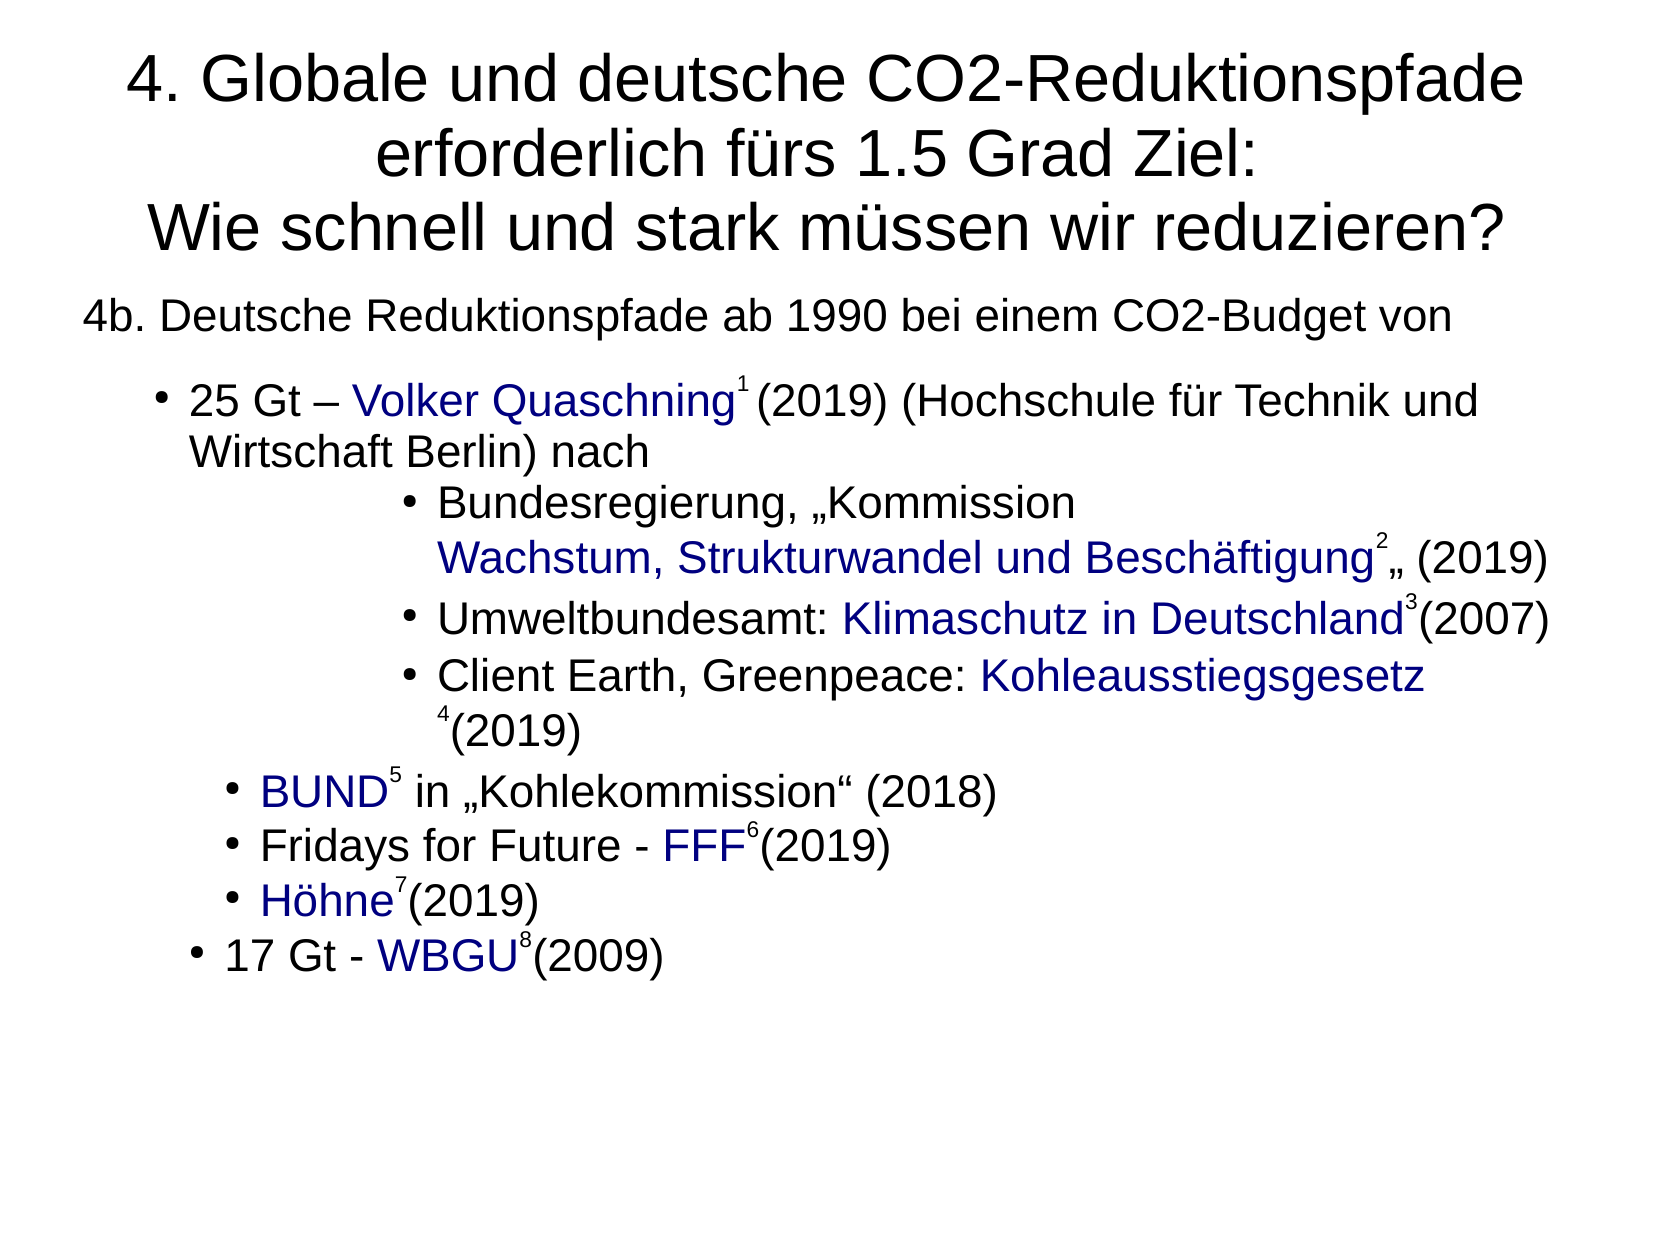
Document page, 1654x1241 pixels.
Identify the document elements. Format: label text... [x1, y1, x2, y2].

list 4b. Deutsche Reduktionspfade ab 1990 bei einem CO2-Budget von 25 Gt – Volker Quaschning1 (2019) (Hochschule für Technik und Wirtschaft Berlin) nach Bundesregierung, „Kommission Wachstum, Strukturwandel und Beschäftigung2„ (2019) Umweltbundesamt: Klimaschutz in Deutschland3(2007) Client Earth, Greenpeace: Kohleausstiegsgesetz4(2019) BUND5 in „Kohlekommission“ (2018) Fridays for Future - FFF6(2019) Höhne7(2019) 17 Gt - WBGU8(2009) [82, 290, 1571, 1109]
title 4. Globale und deutsche CO2-Reduktionspfade erforderlich fürs 1.5 Grad Ziel: Wie schnell und stark müssen wir reduzieren? [82, 41, 1571, 265]
